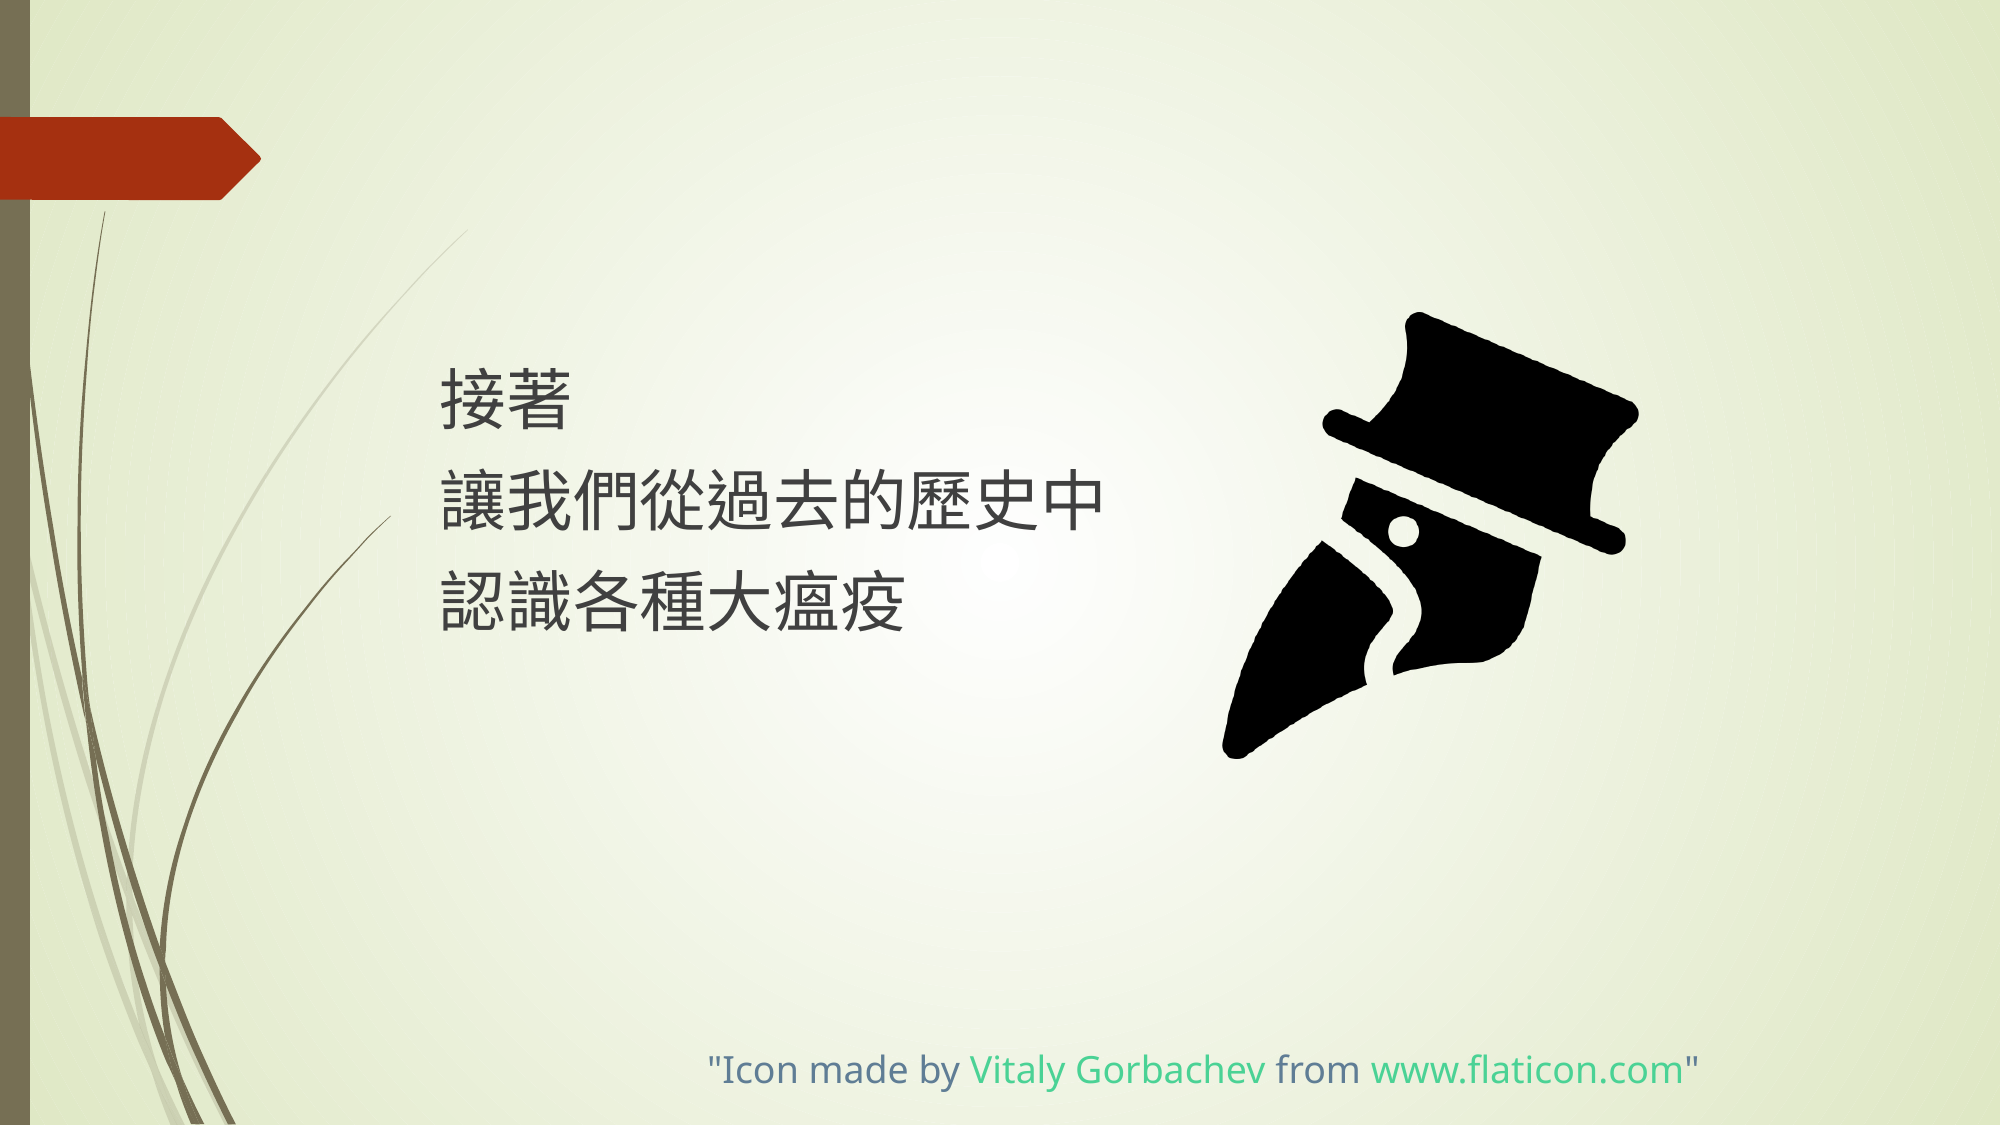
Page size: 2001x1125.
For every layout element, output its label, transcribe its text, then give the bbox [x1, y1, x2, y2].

list 接著 讓我們從過去的歷史中 認識各種大瘟疫 [424, 350, 1888, 970]
text_box "Icon made by Vitaly Gorbachev from www.flaticon.com" [692, 1038, 1715, 1104]
picture [1207, 312, 1653, 759]
